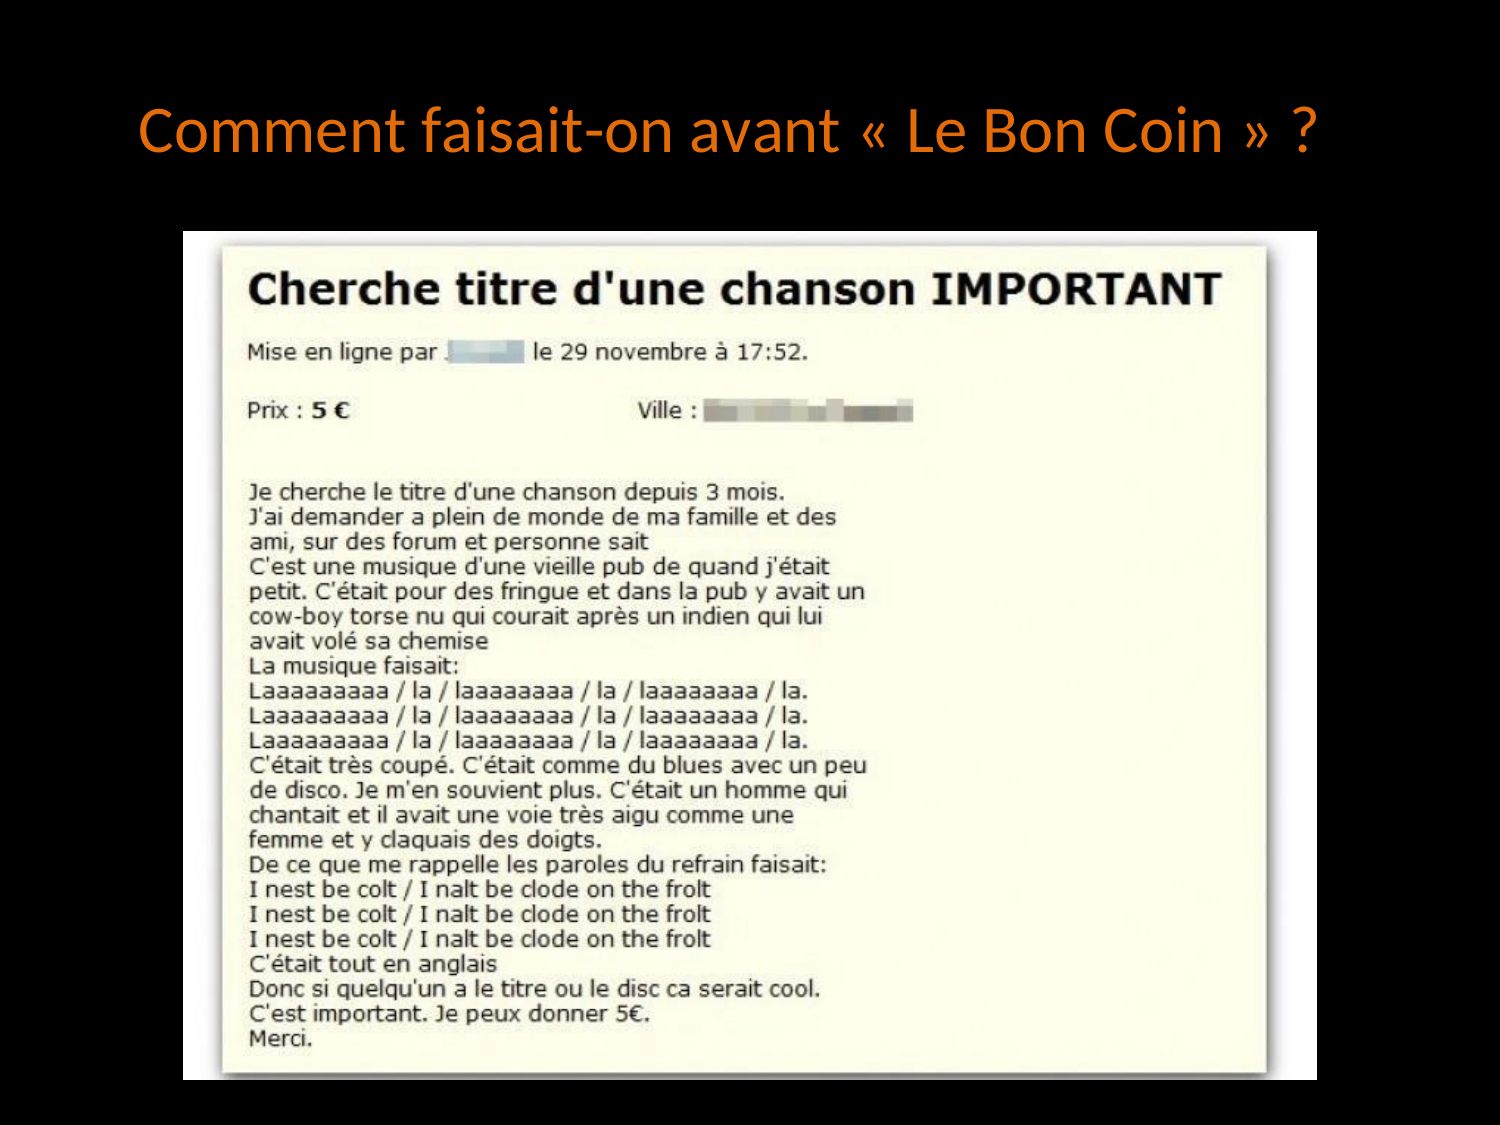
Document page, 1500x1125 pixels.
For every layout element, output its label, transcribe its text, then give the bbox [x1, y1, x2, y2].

picture [183, 231, 1317, 1080]
list Comment faisait-on avant « Le Bon Coin » ? [123, 78, 1412, 232]
